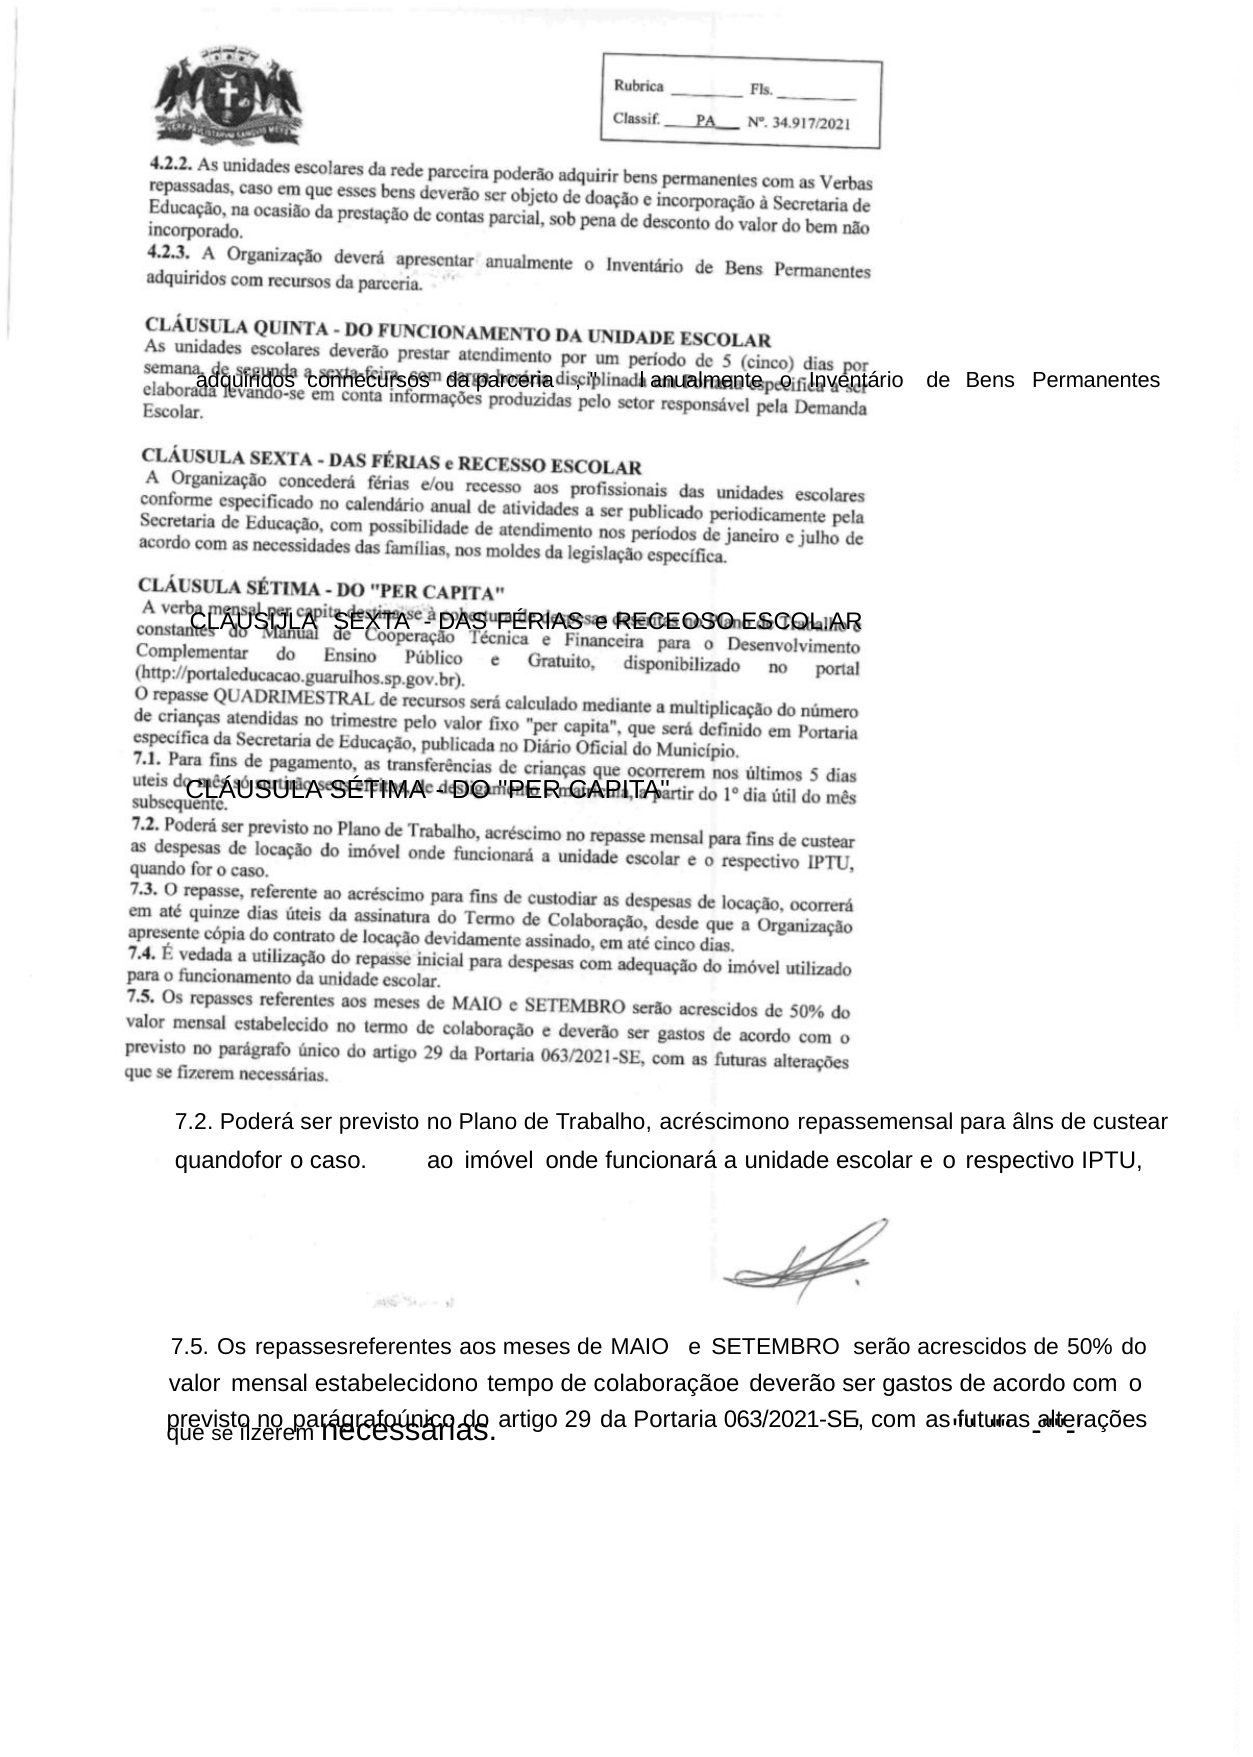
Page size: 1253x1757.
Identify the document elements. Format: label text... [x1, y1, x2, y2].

text_box ' [854, 1411, 886, 1447]
text_box 7.5. Os repassesreferentes aos meses de MAIO e SETEMBRO serão acrescidos de 50% do valor mensal estabelecidono tempo de colaboraçãoe deverão ser gastos de acordo com o previsto no parágrafoúnico do artigo 29 da Portaria 063/2021-SE, com as futuras alterações [166, 1333, 1167, 1433]
text_box [0, 0, 1240, 1755]
text_box CLÁUSIJLA SEXTA - DAS FÉRIAS e RECEOSO ESCOL.AR CLÁUSULA SÉTIMA - DO ''PER CAPITA'' [185, 607, 882, 804]
text_box adquiridos connecursos da parceria , " [195, 367, 625, 393]
text_box quandofor o caso. [174, 1147, 391, 1174]
text_box '"' "" -''''-' [952, 1411, 1107, 1447]
text_box ao imóvel onde funcionará a unidade escolar e o respectivo IPTU, [427, 1147, 1164, 1174]
text_box 7.2. Poderá ser previsto no Plano de Trabalho, acréscimono repassemensal para âlns de custear [174, 1108, 1169, 1135]
text_box que se ílzerem necessárias. [166, 1411, 520, 1447]
text_box l anualmente o Inventário de Bens Permanentes [639, 367, 1189, 393]
